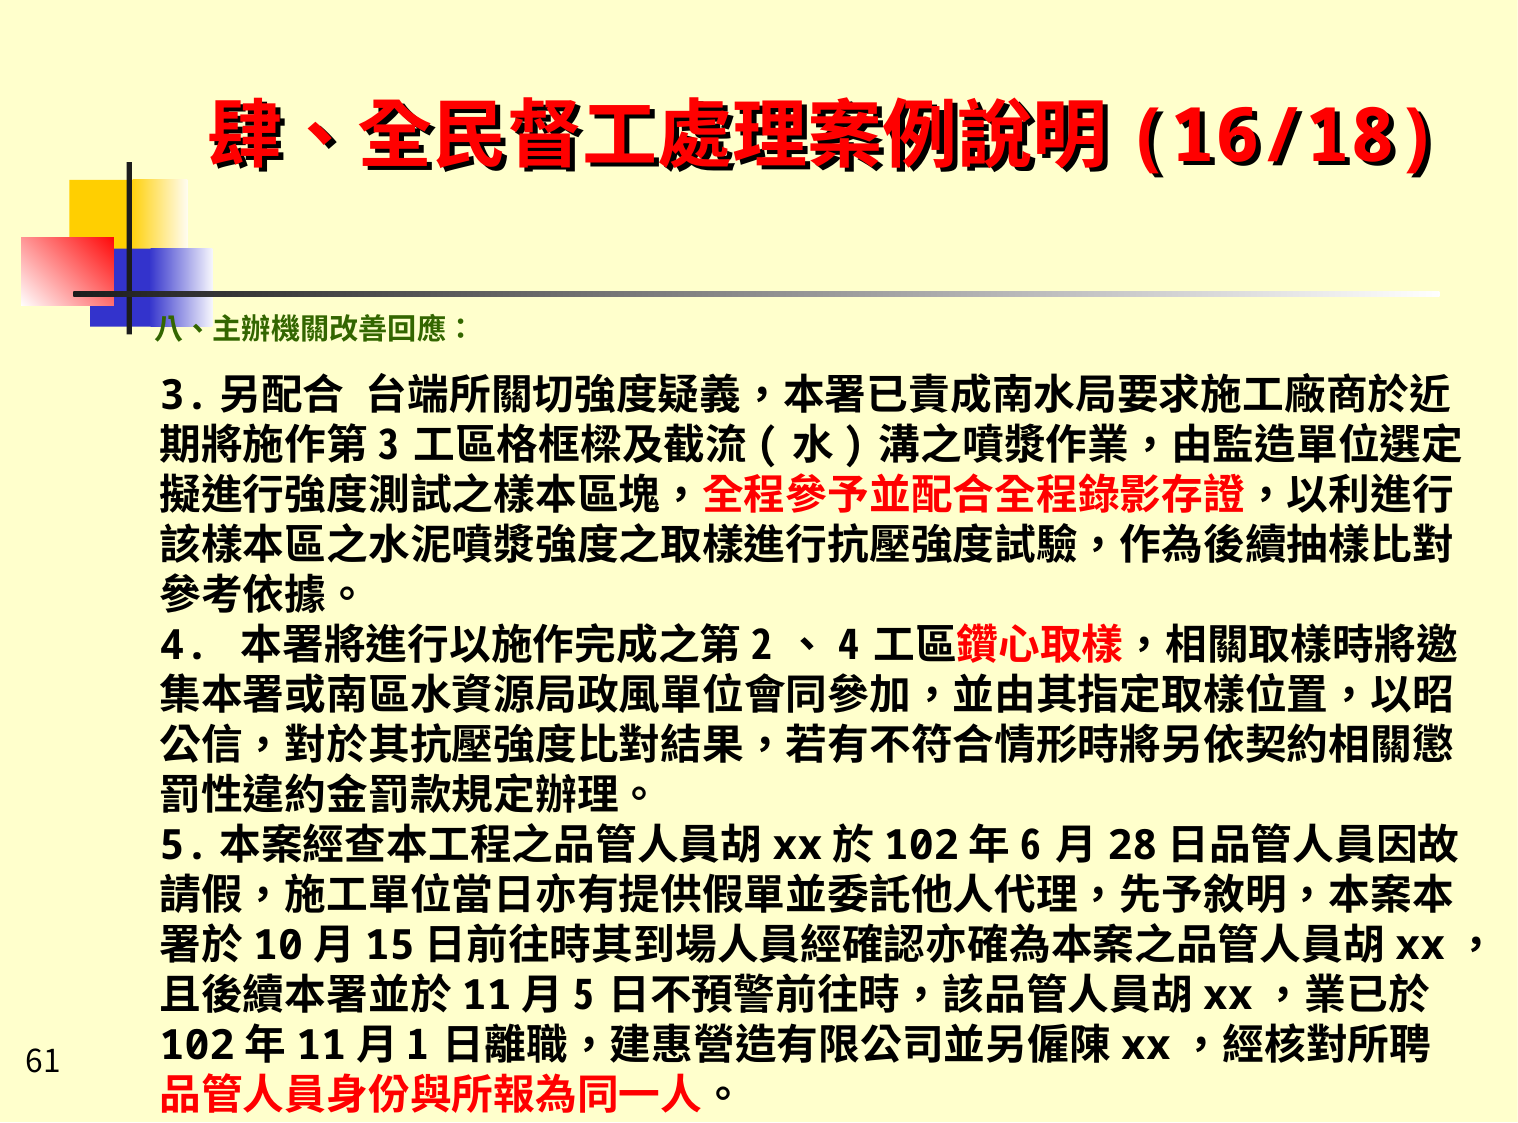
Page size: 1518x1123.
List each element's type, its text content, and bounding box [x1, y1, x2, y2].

text_box <編號> [0, 1032, 78, 1096]
title 肆、全民督工處理案例說明(16/18) [191, 35, 1485, 275]
list 八、主辦機關改善回應： [137, 301, 1463, 384]
text_box 3.另配合 台端所關切強度疑義，本署已責成南水局要求施工廠商於近期將施作第3工區格框樑及截流(水)溝之噴漿作業，由監造單位選定擬進行強度測試之樣本區塊，全程參予並配合全程錄影存證，以利進行該樣本區之水泥噴漿強度之取樣進行抗壓強度試驗，作為後續抽樣比對參考依據。 4. 本署將進行以施作完成之第2、4工區鑽心取樣，相關取樣時將邀集本署或南區水資源局政風單位會同參加，並由其指定取樣位置，以昭公信，對於其抗壓強度比對結果，若有不符合情形時將另依契約相關懲罰性違約金罰款規定辦理。 5.本案經查本工程之品管人員胡xx於102年6月28日品管人員因故請假，施工單位當日亦有提供假單並委託他人代理，先予敘明，本案本署於10月15日前往時其到場人員經確認亦確為本案之品管人員胡xx，且後續本署並於11月5日不預警前往時，該品管人員胡xx，業已於102年11月1日離職，建惠營造有限公司並另僱陳xx，經核對所聘品管人員身份與所報為同一人。 [144, 360, 1480, 1122]
